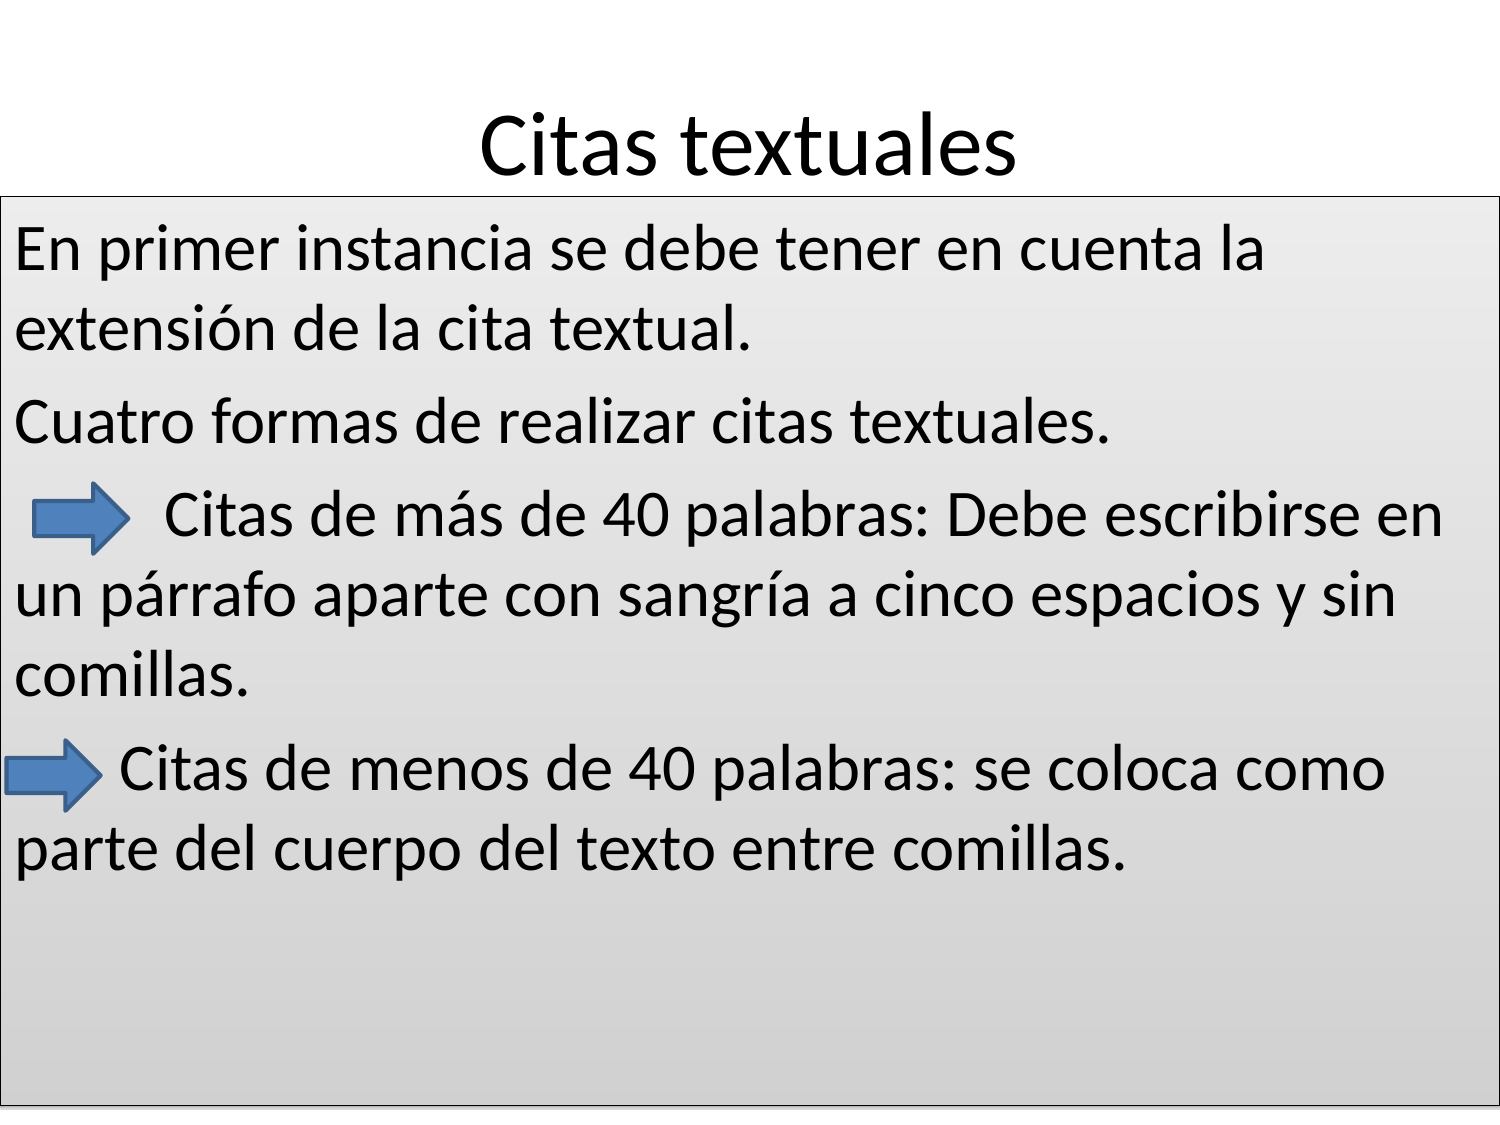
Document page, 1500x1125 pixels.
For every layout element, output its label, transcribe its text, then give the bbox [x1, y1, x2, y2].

text_box En primer instancia se debe tener en cuenta la extensión de la cita textual. Cuatro formas de realizar citas textuales. Citas de más de 40 palabras: Debe escribirse en un párrafo aparte con sangría a cinco espacios y sin comillas. Citas de menos de 40 palabras: se coloca como parte del cuerpo del texto entre comillas. [0, 196, 1500, 1106]
text_box Citas textuales [75, 45, 1425, 196]
text_box [34, 483, 129, 554]
text_box [6, 740, 101, 811]
